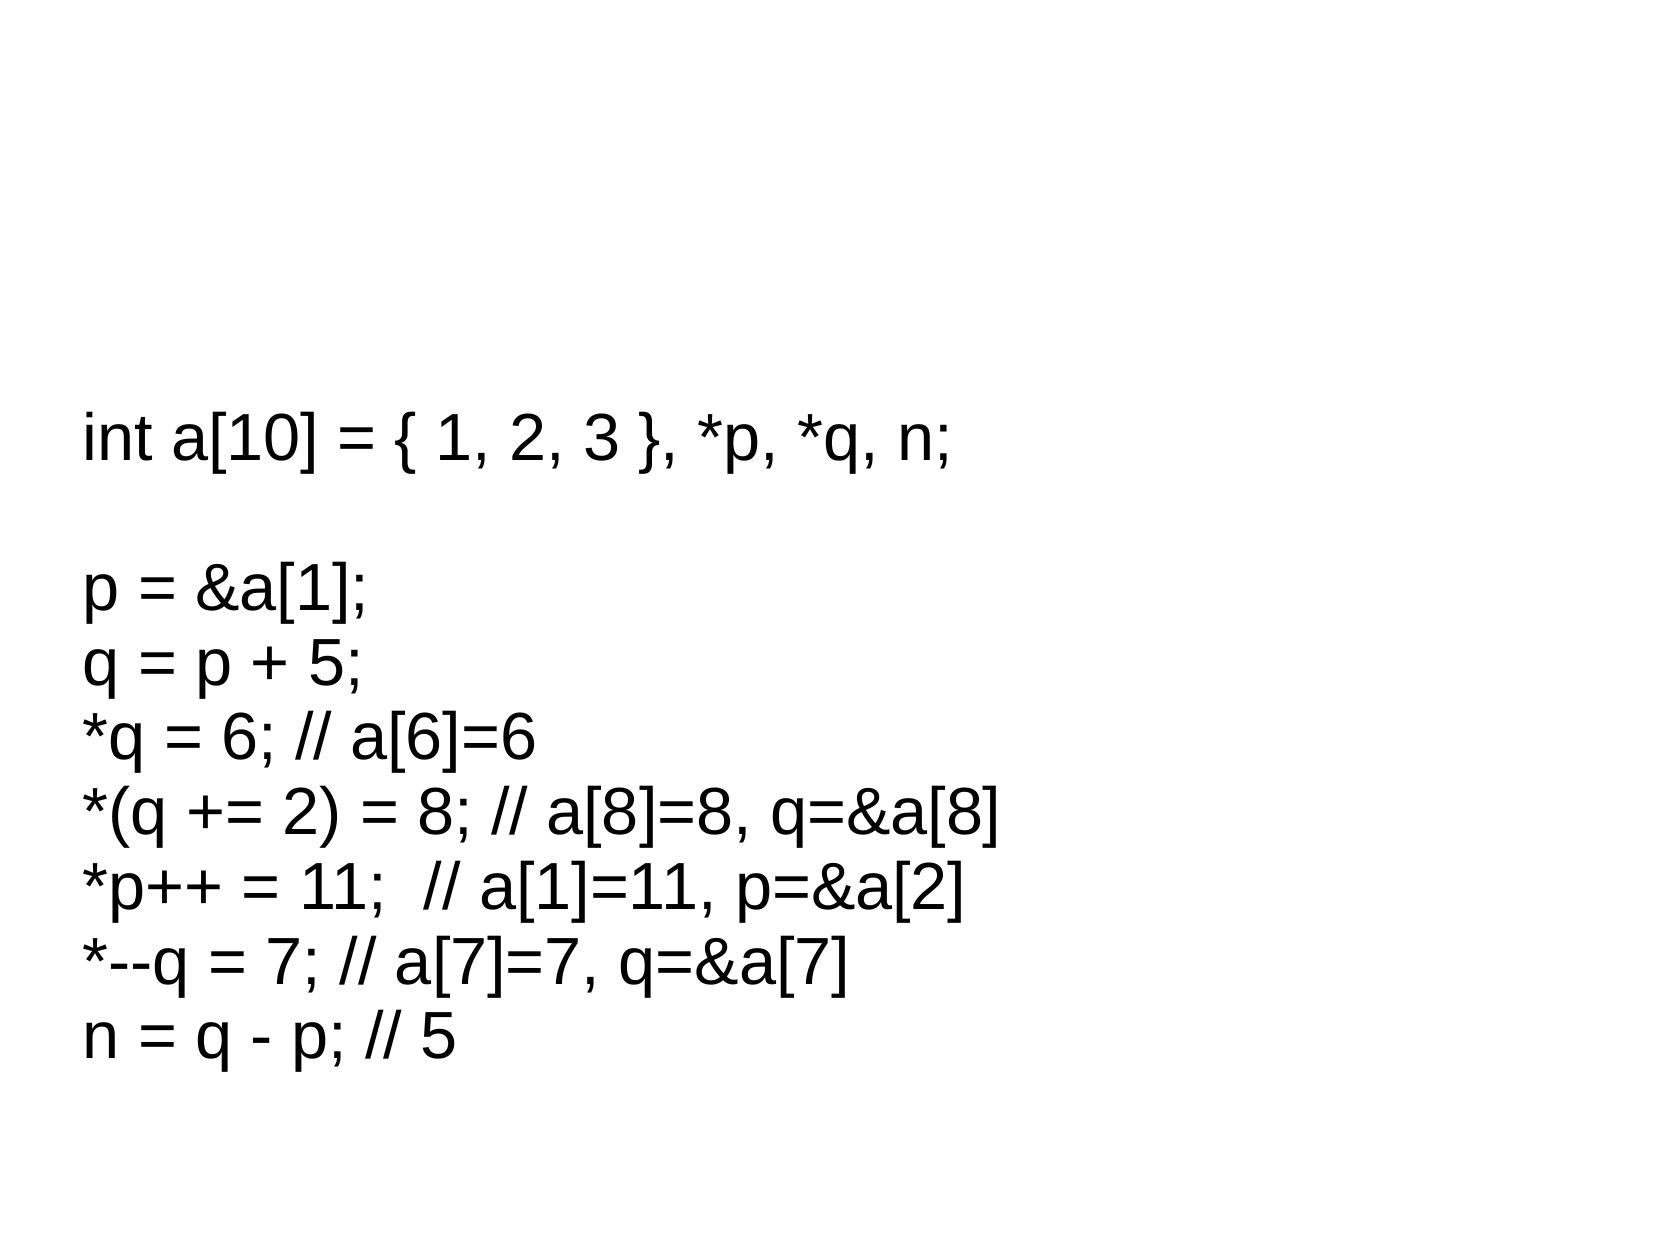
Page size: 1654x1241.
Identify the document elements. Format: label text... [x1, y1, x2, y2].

text_box int a[10] = { 1, 2, 3 }, *p, *q, n; p = &a[1]; q = p + 5; *q = 6; // a[6]=6 *(q += 2) = 8; // a[8]=8, q=&a[8] *p++ = 11; // a[1]=11, p=&a[2] *--q = 7; // a[7]=7, q=&a[7] n = q - p; // 5 [82, 176, 1571, 1223]
